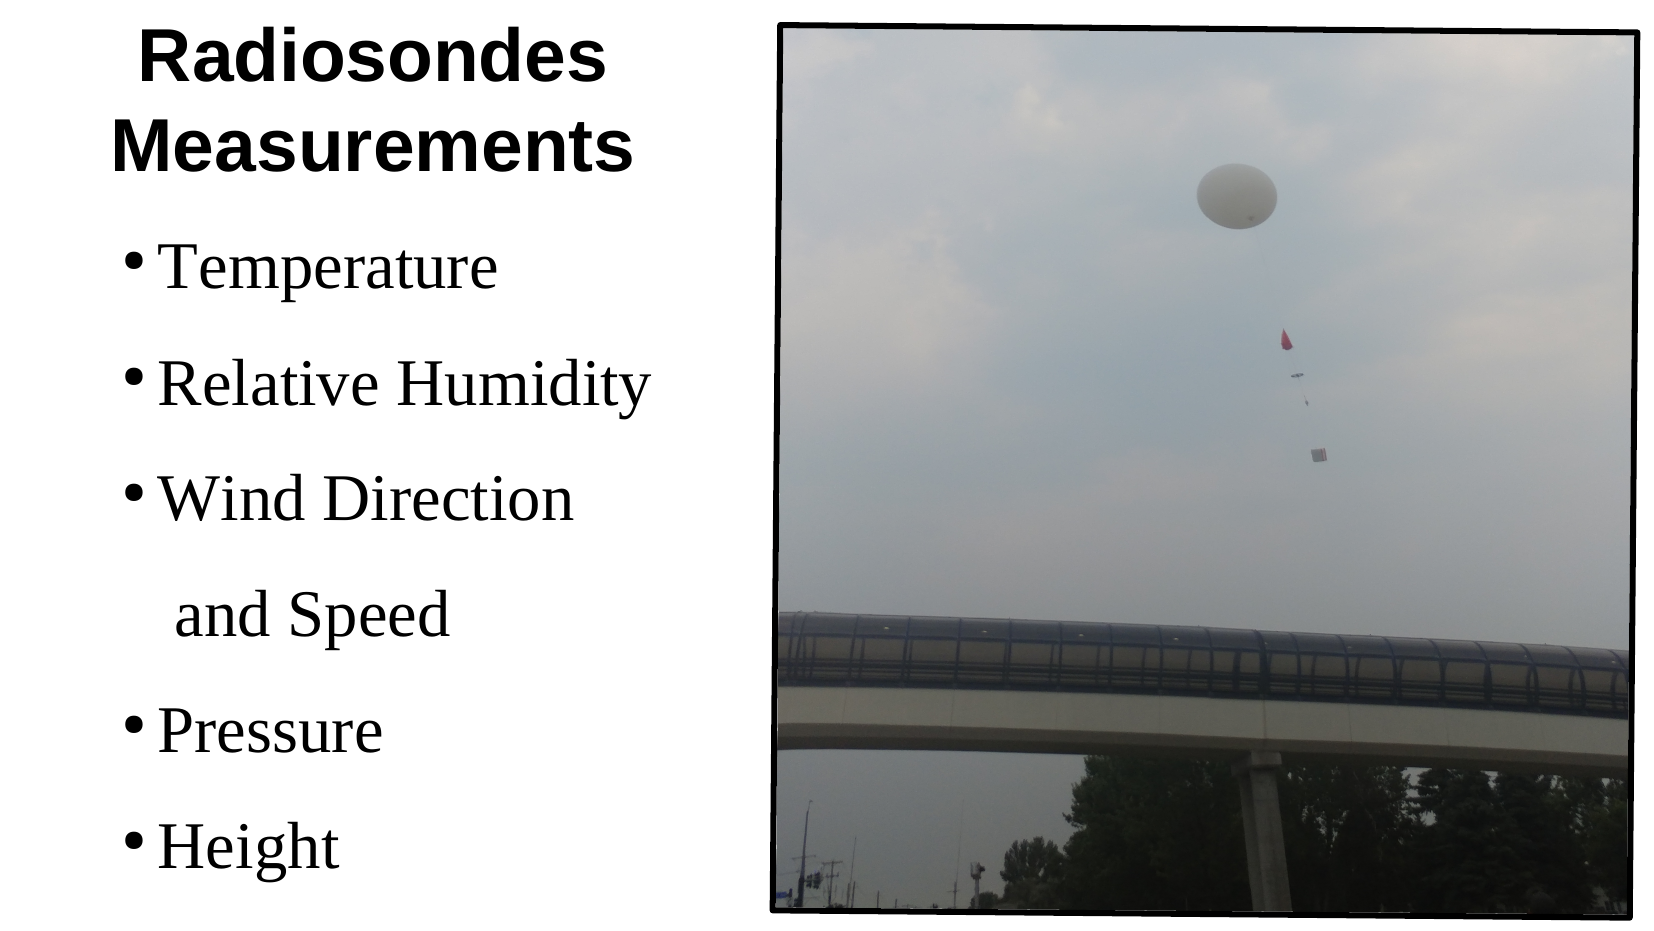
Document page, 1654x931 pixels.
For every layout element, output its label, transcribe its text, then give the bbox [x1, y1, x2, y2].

text_box Temperature Relative Humidity Wind Direction and Speed Pressure Height [53, 214, 723, 890]
title Radiosondes Measurements [0, 5, 751, 188]
picture [775, 28, 1635, 915]
